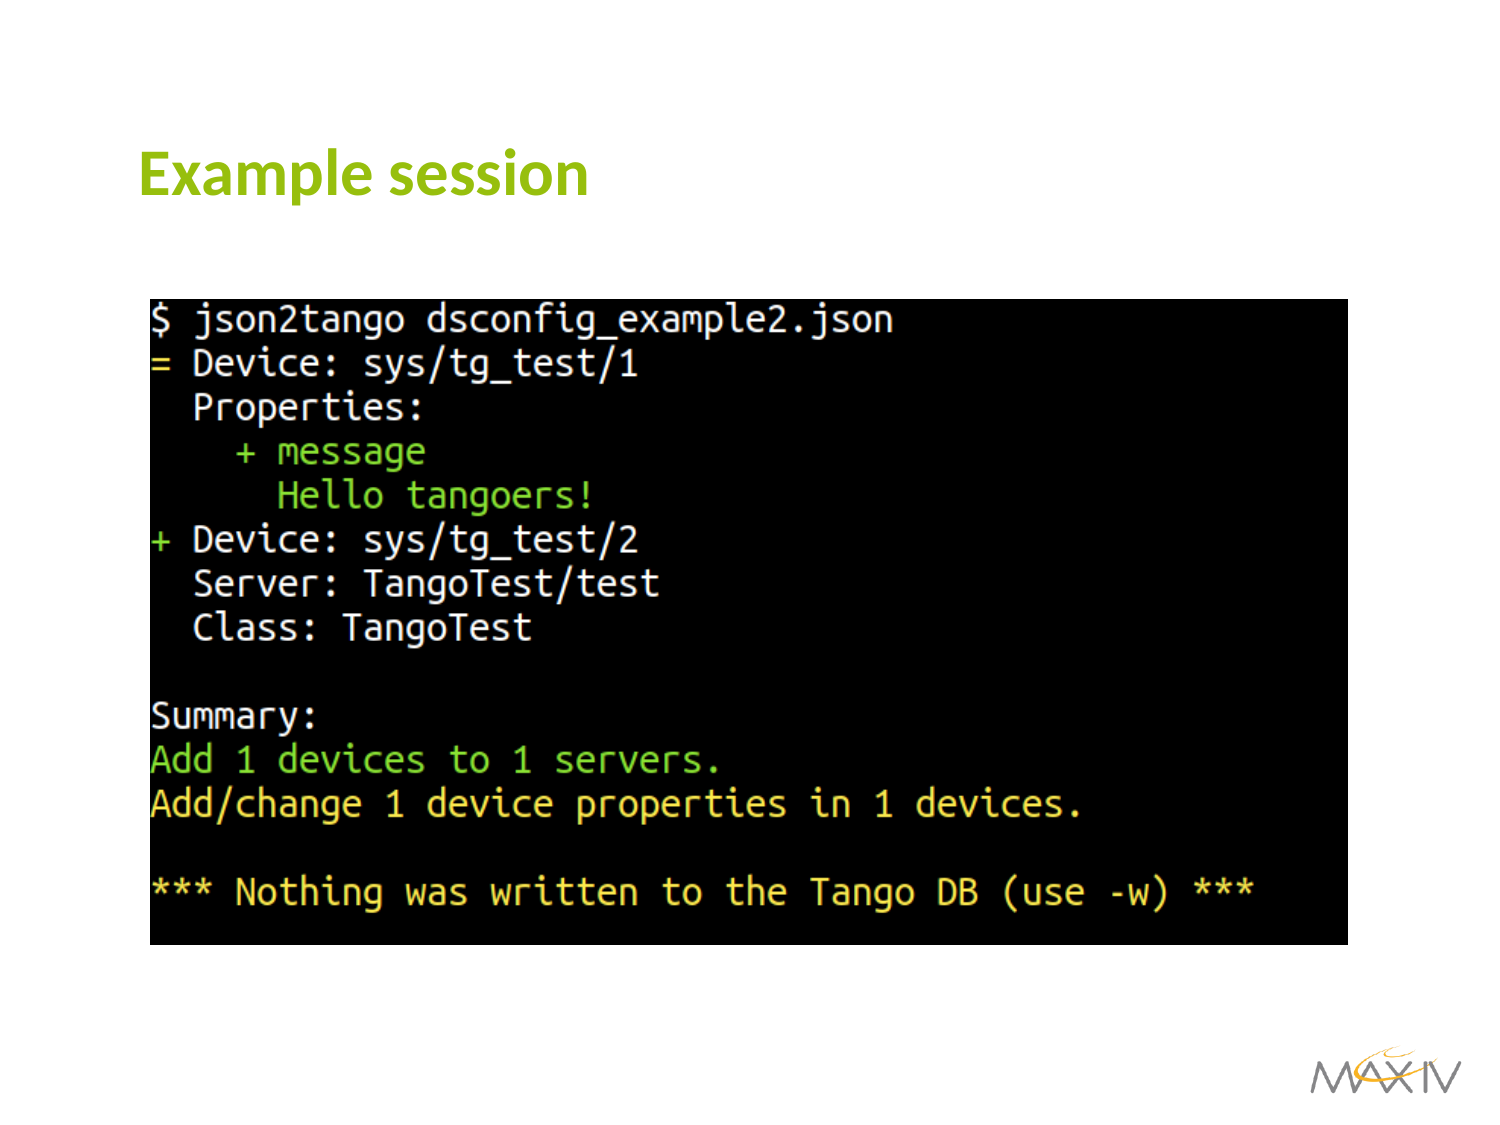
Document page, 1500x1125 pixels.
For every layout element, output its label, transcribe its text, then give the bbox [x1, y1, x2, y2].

picture [1309, 1045, 1463, 1094]
title Example session [123, 28, 1370, 217]
picture [150, 299, 1348, 946]
